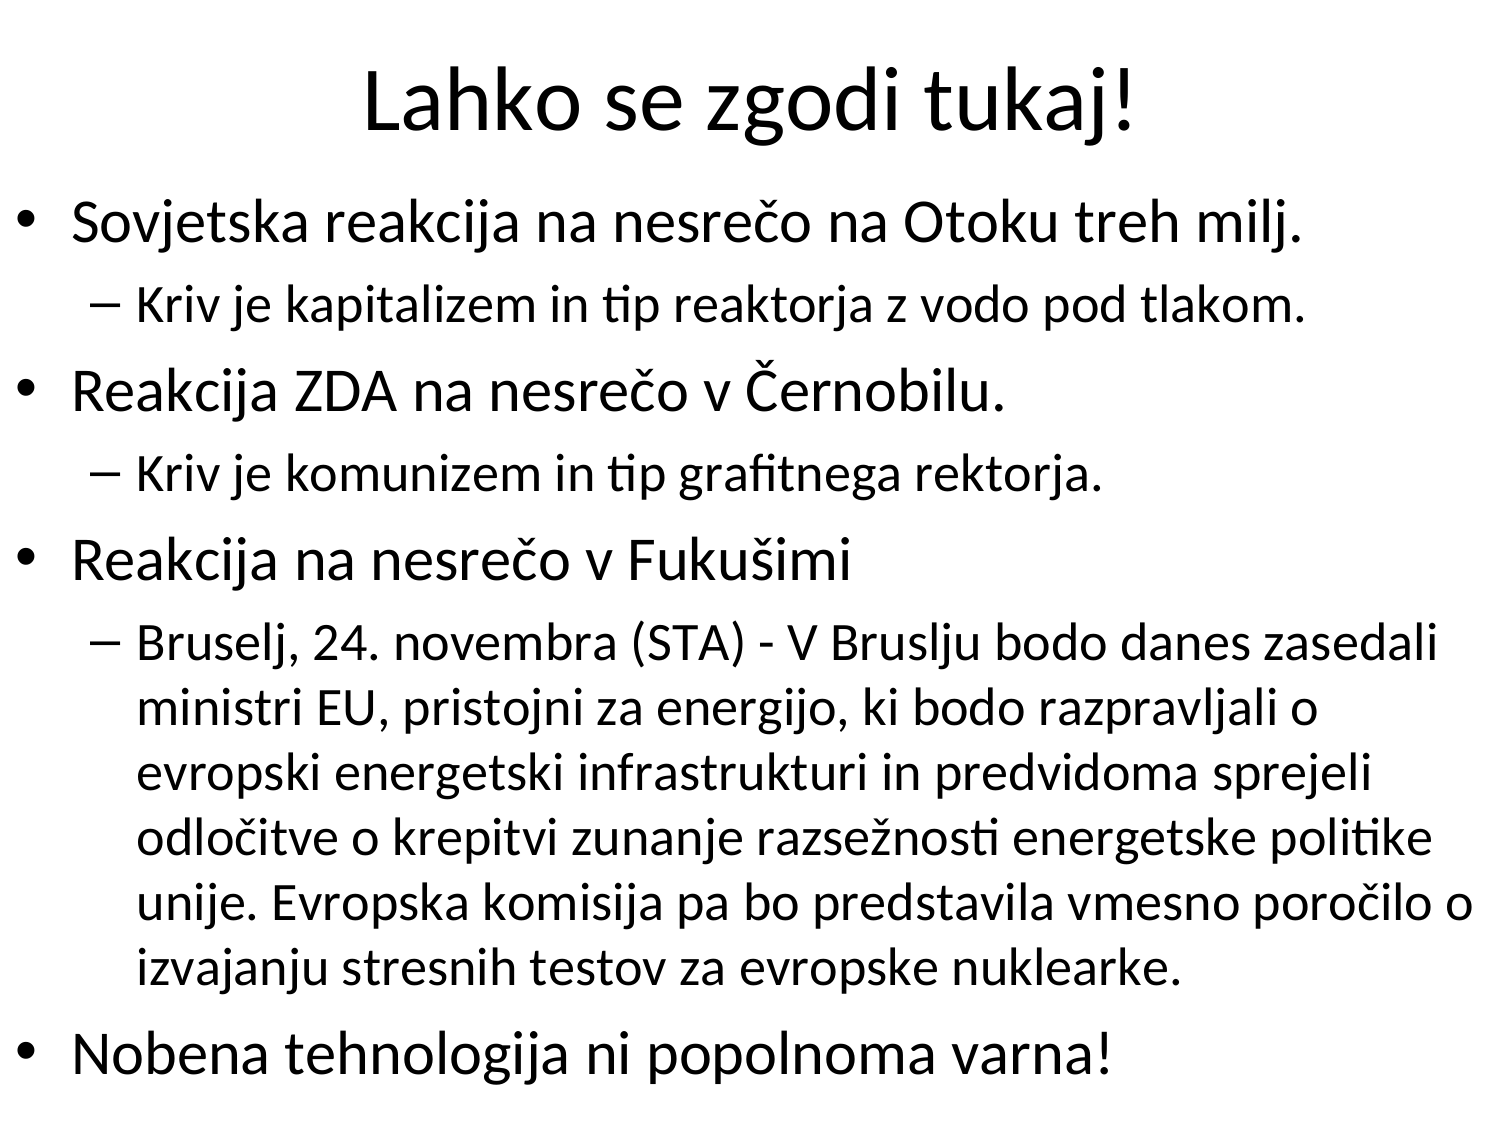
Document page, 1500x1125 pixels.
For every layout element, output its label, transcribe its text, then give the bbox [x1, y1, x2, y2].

text_box Sovjetska reakcija na nesrečo na Otoku treh milj. Kriv je kapitalizem in tip reaktorja z vodo pod tlakom. Reakcija ZDA na nesrečo v Černobilu. Kriv je komunizem in tip grafitnega rektorja. Reakcija na nesrečo v Fukušimi Bruselj, 24. novembra (STA) - V Bruslju bodo danes zasedali ministri EU, pristojni za energijo, ki bodo razpravljali o evropski energetski infrastrukturi in predvidoma sprejeli odločitve o krepitvi zunanje razsežnosti energetske politike unije. Evropska komisija pa bo predstavila vmesno poročilo o izvajanju stresnih testov za evropske nuklearke. Nobena tehnologija ni popolnoma varna! [0, 172, 1500, 1125]
text_box Lahko se zgodi tukaj! [76, 0, 1427, 172]
